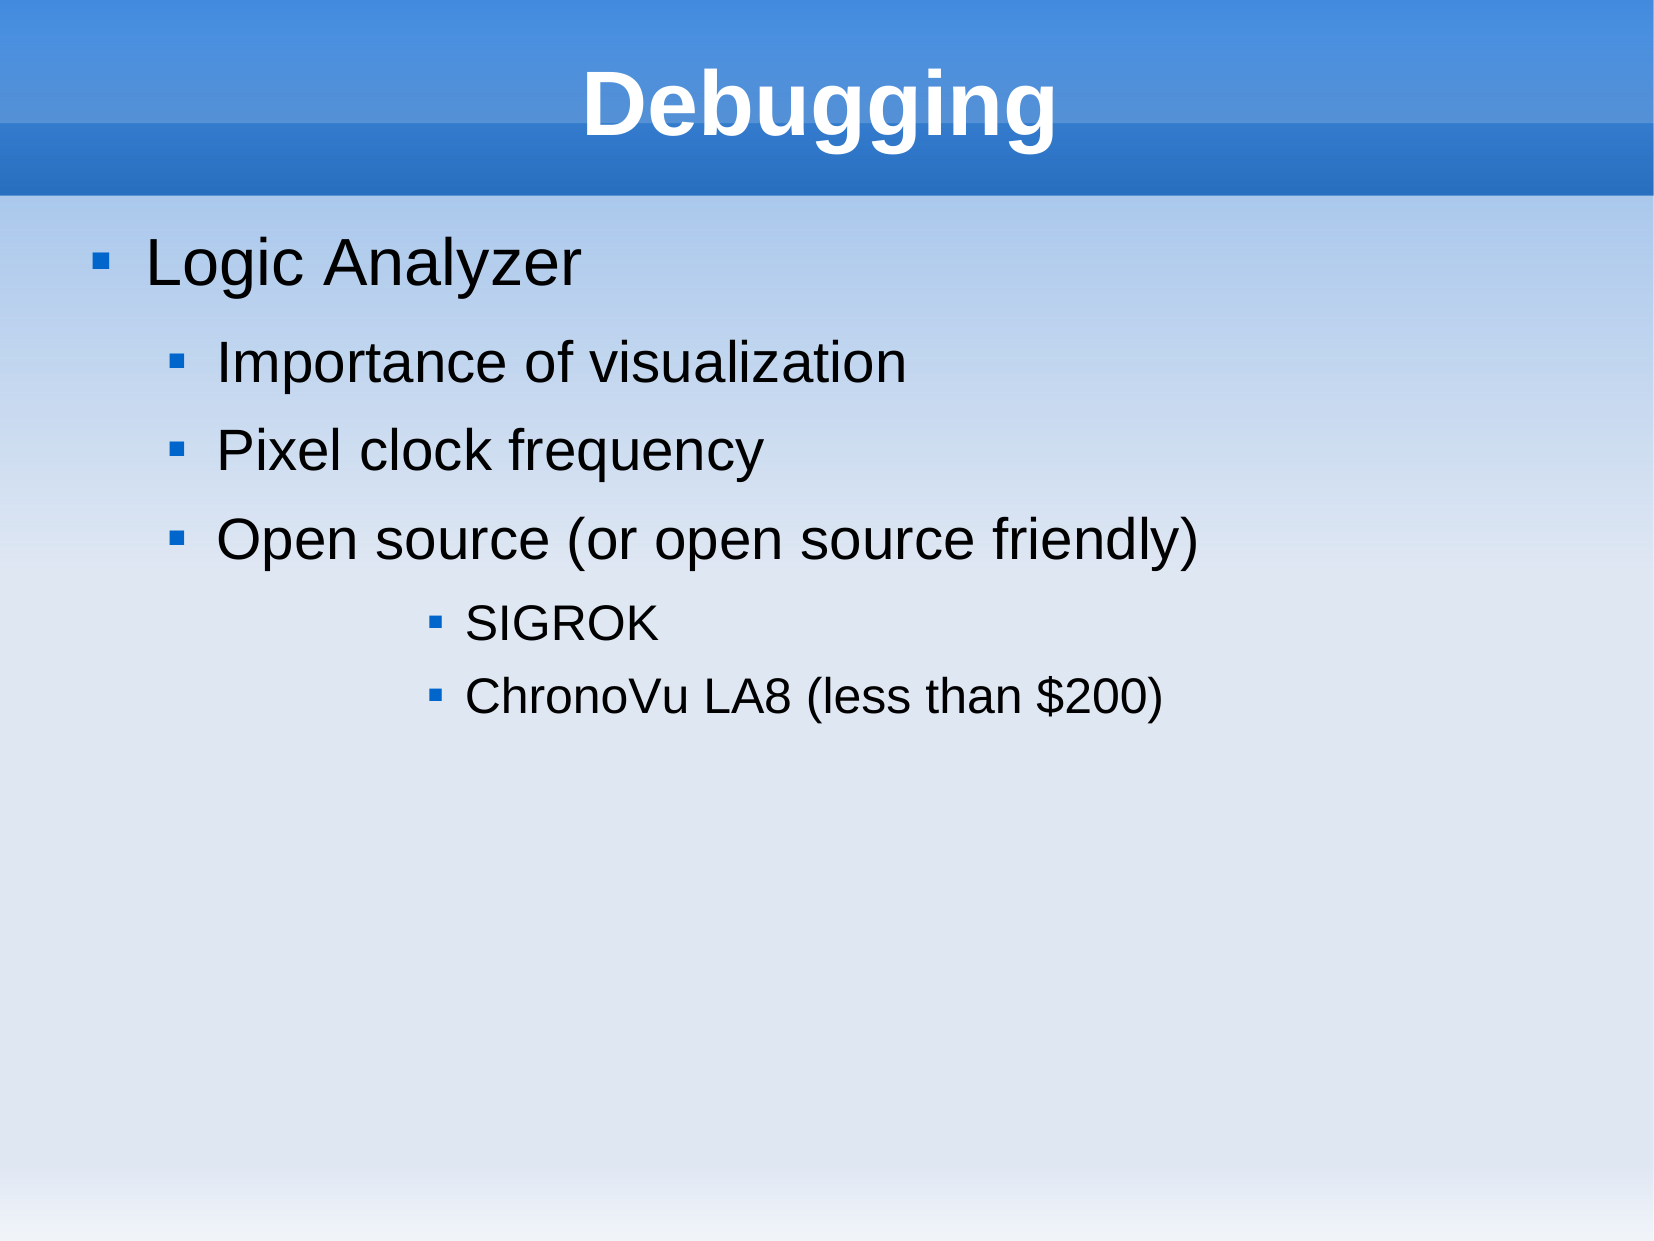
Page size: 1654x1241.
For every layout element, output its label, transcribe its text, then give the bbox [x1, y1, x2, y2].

picture [0, 0, 1654, 1241]
list Logic Analyzer Importance of visualization Pixel clock frequency Open source (or open source friendly) SIGROK ChronoVu LA8 (less than $200) [75, 225, 1564, 1044]
title Debugging [76, 0, 1565, 208]
